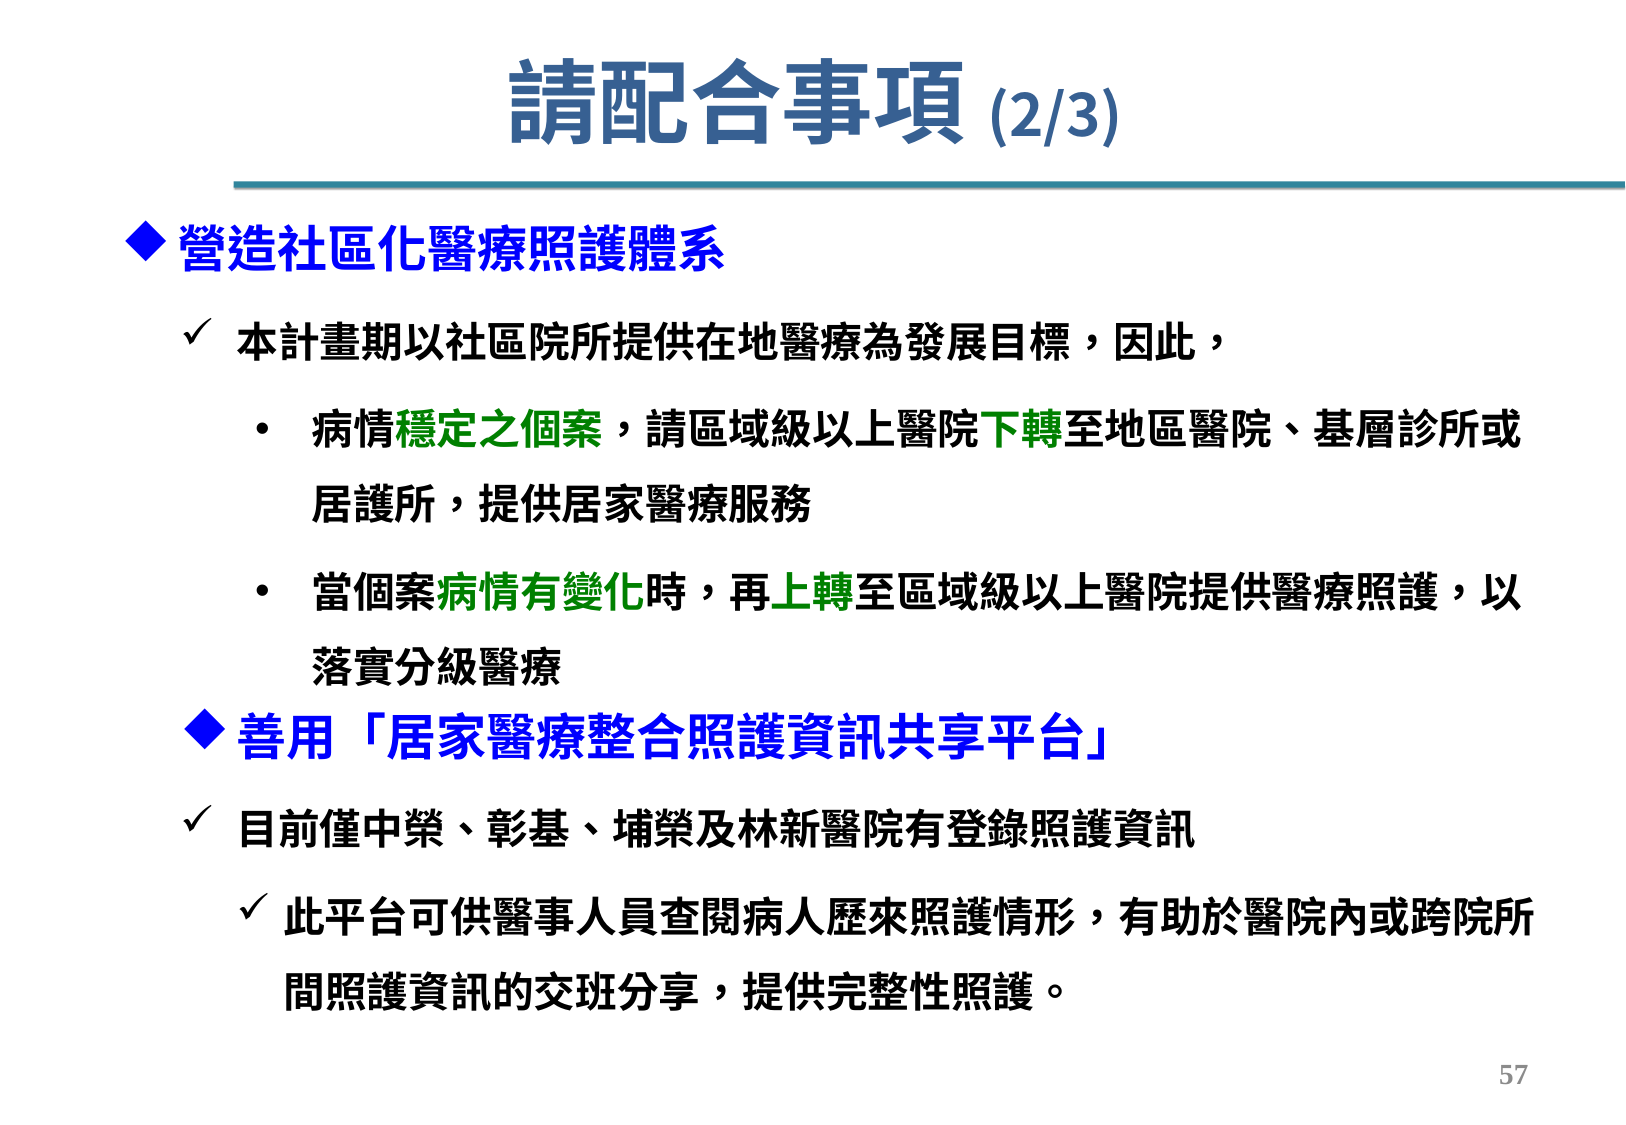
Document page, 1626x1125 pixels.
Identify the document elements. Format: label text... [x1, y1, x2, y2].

title 請配合事項(2/3) [2, 30, 1625, 169]
slide_number <編號> [1164, 1042, 1544, 1103]
text_box 營造社區化醫療照護體系 本計畫期以社區院所提供在地醫療為發展目標，因此， 病情穩定之個案，請區域級以上醫院下轉至地區醫院、基層診所或居護所，提供居家醫療服務 當個案病情有變化時，再上轉至區域級以上醫院提供醫療照護，以落實分級醫療 善用「居家醫療整合照護資訊共享平台」 目前僅中榮、彰基、埔榮及林新醫院有登錄照護資訊 此平台可供醫事人員查閱病人歷來照護情形，有助於醫院內或跨院所 間照護資訊的交班分享，提供完整性照護。 [106, 208, 1572, 1023]
